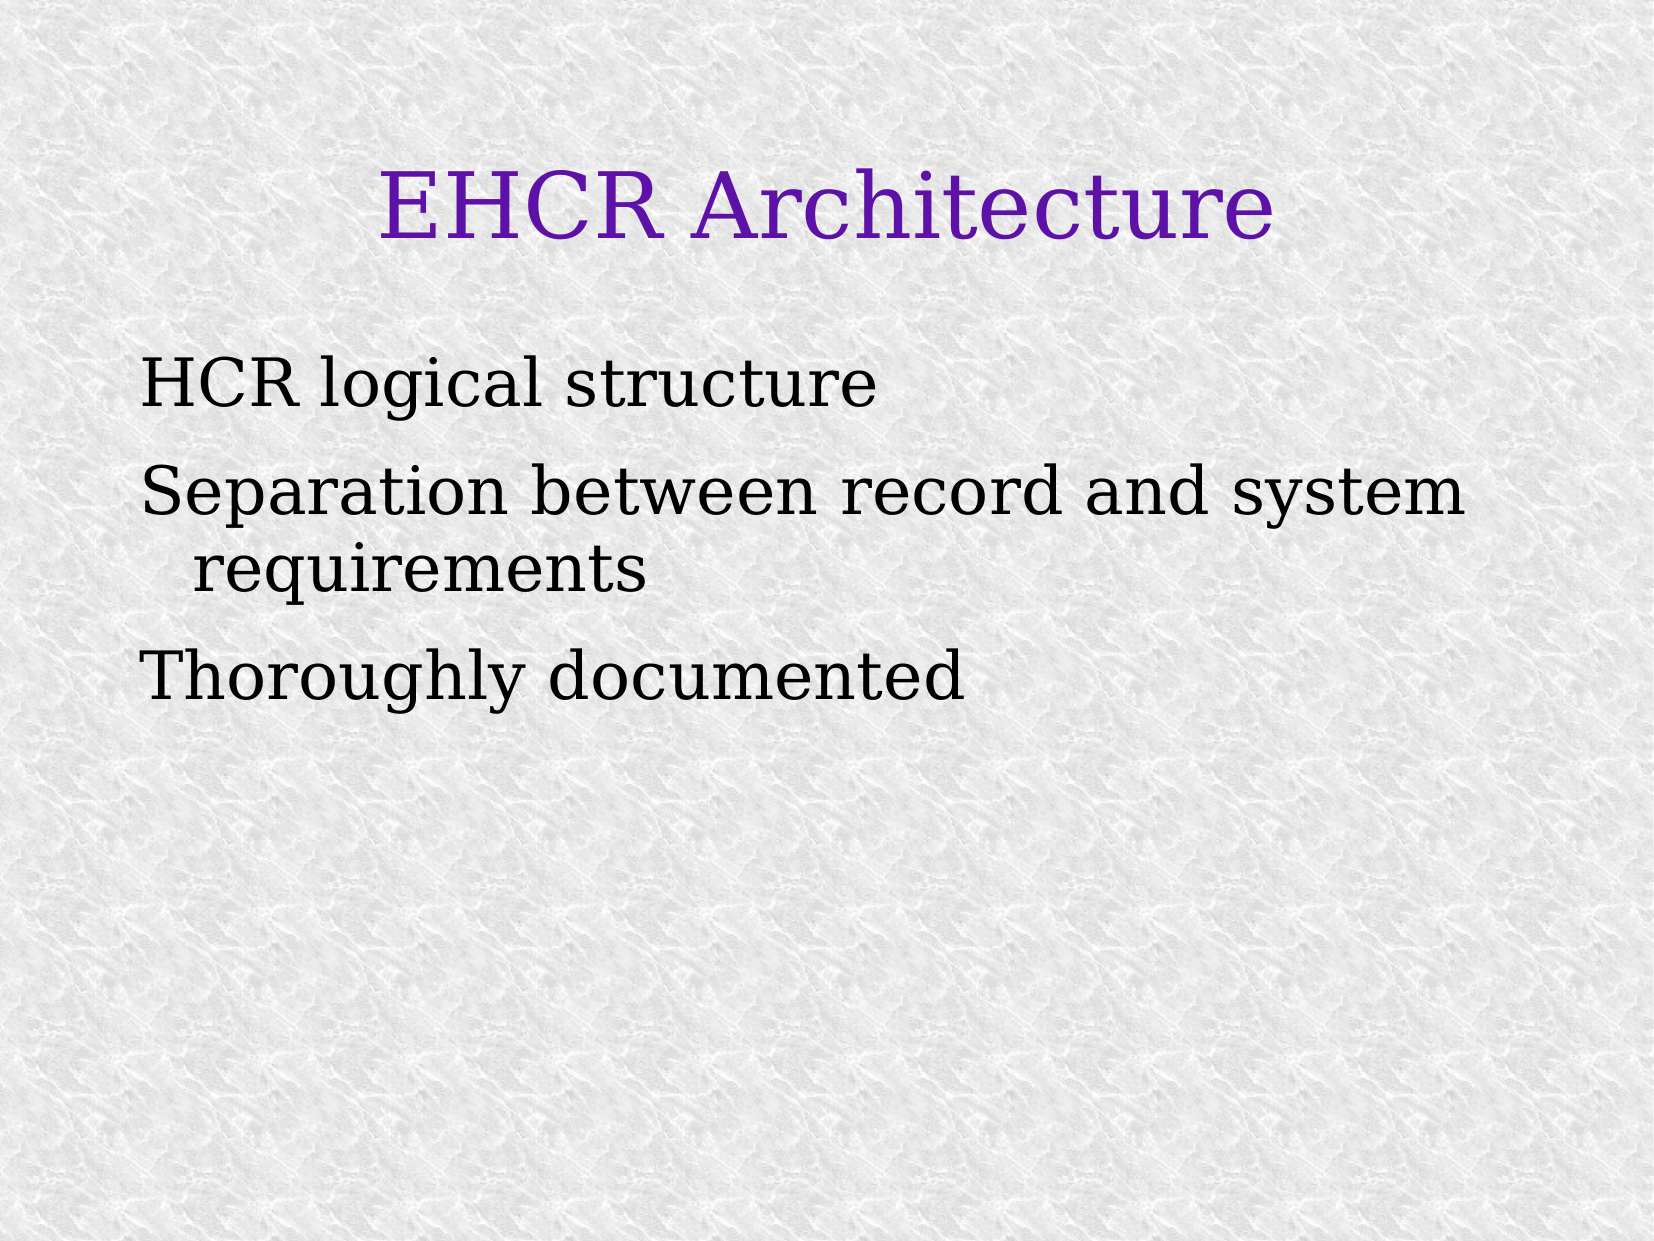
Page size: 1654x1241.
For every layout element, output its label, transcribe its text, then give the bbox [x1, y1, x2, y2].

picture [0, 0, 1654, 1241]
list HCR logical structure Separation between record and system requirements Thoroughly documented [121, 344, 1534, 1127]
title EHCR Architecture [121, 102, 1534, 311]
